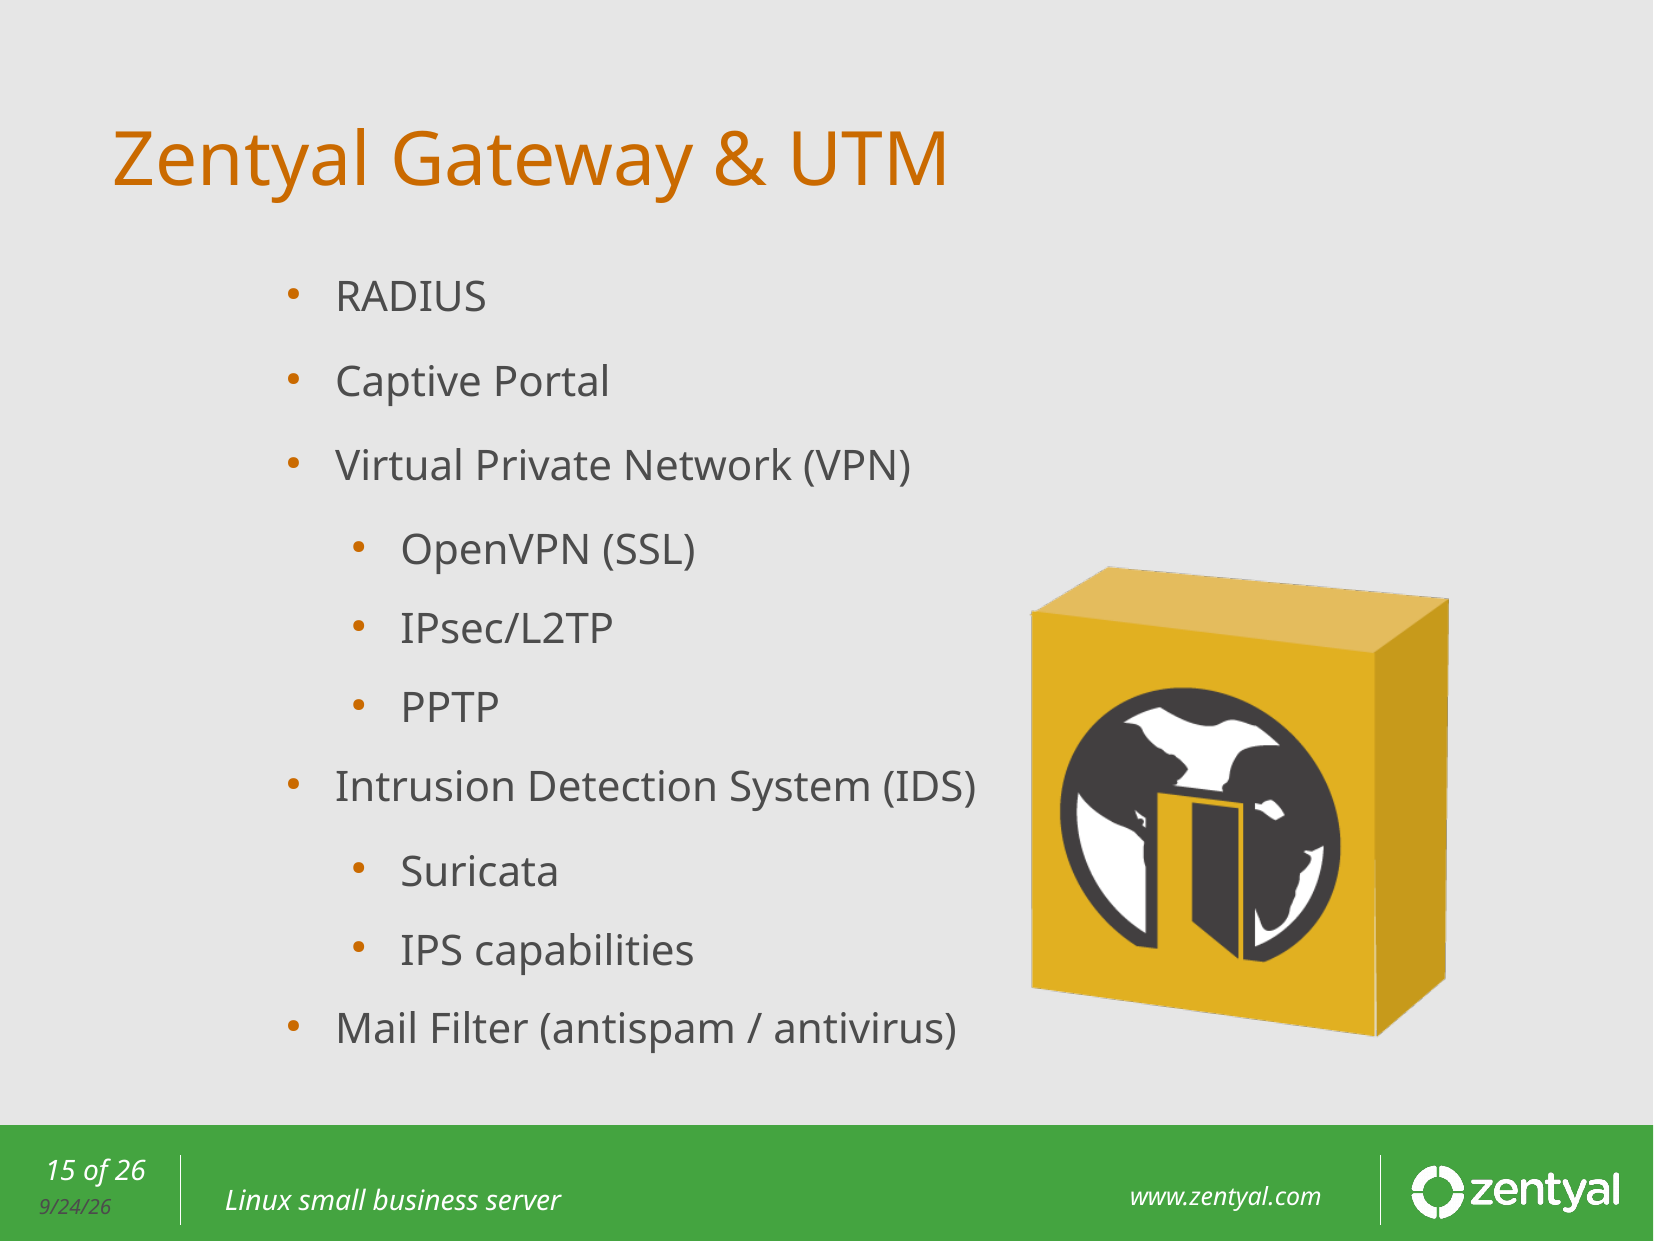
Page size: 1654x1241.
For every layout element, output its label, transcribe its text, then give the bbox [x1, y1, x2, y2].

picture [1008, 555, 1501, 1048]
title Zentyal Gateway & UTM [112, 105, 1523, 208]
picture [1394, 1151, 1636, 1232]
list RADIUS Captive Portal Virtual Private Network (VPN) OpenVPN (SSL) IPsec/L2TP PPTP Intrusion Detection System (IDS) Suricata IPS capabilities Mail Filter (antispam / antivirus) [270, 266, 1021, 1072]
